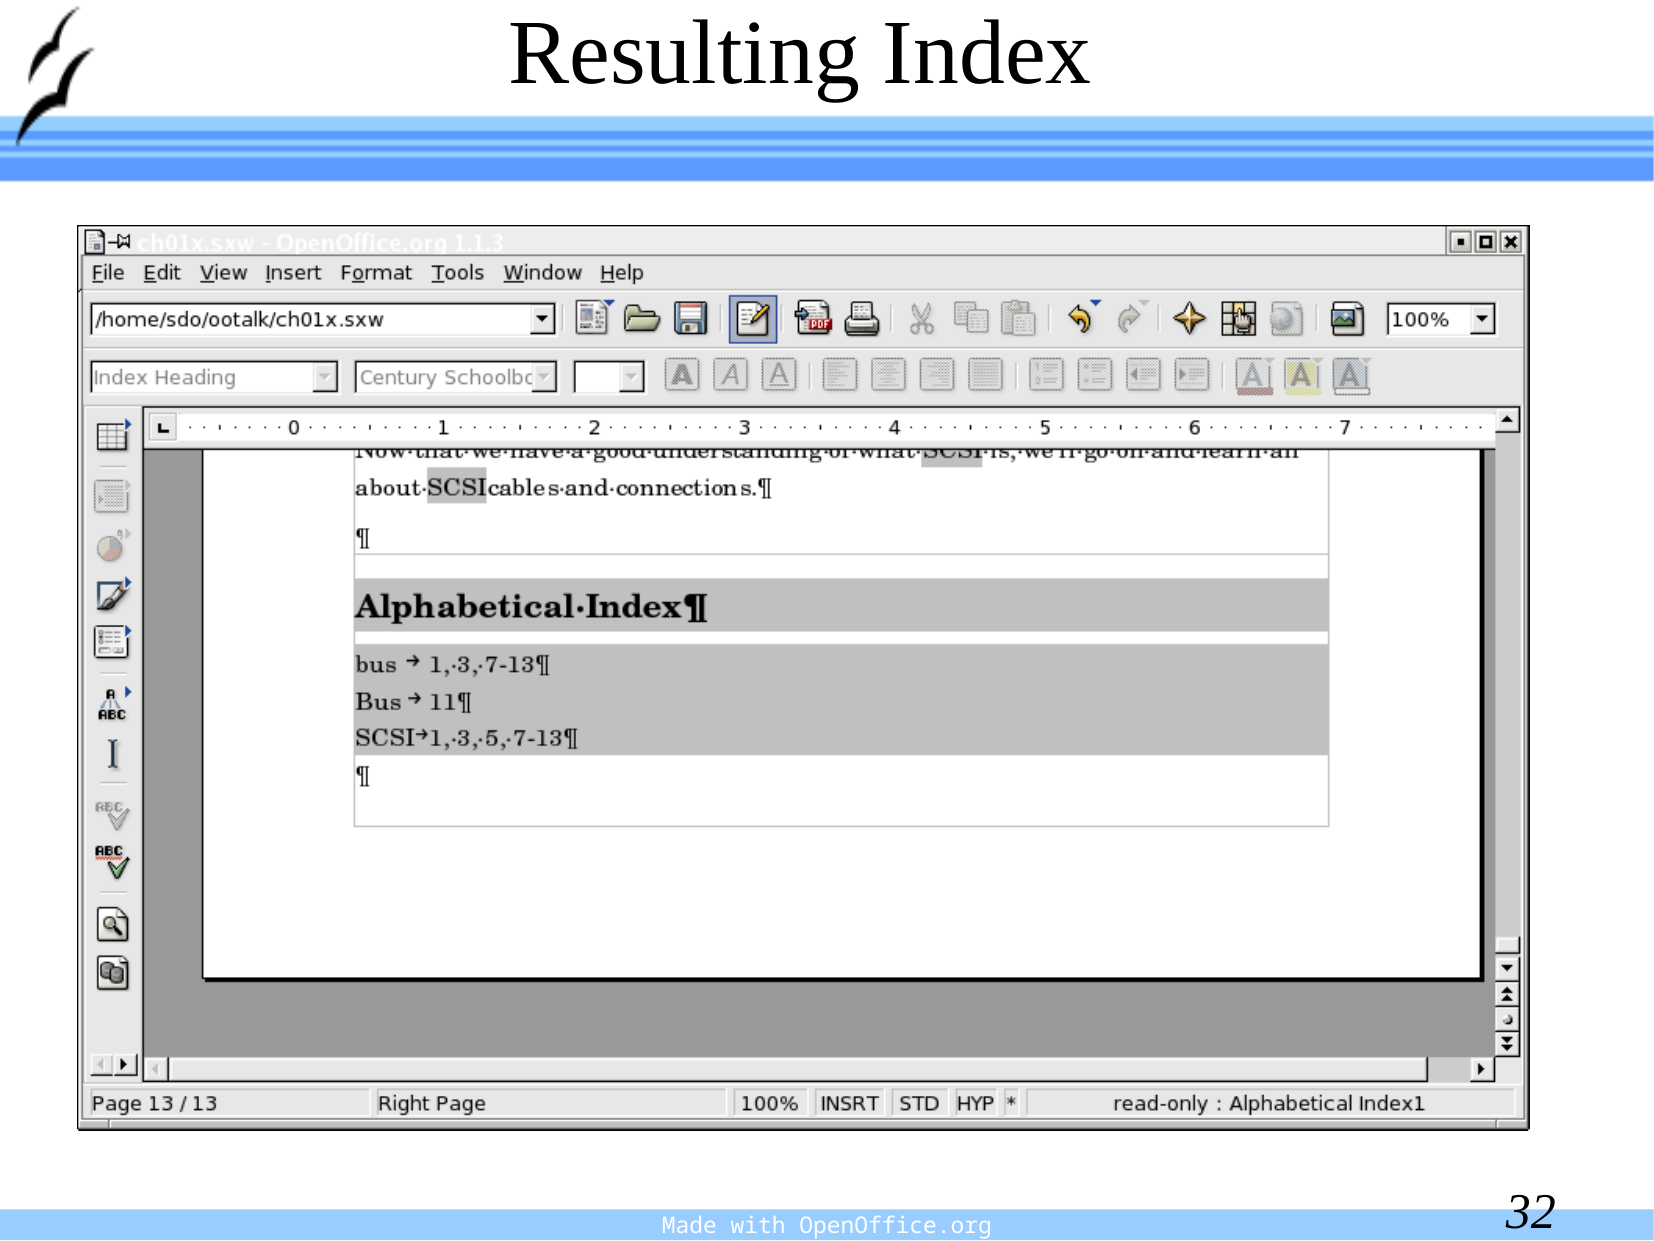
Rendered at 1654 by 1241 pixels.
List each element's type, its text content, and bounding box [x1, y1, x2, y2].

picture [77, 225, 1530, 1131]
picture [0, 0, 1654, 188]
title Resulting Index [94, 0, 1507, 117]
